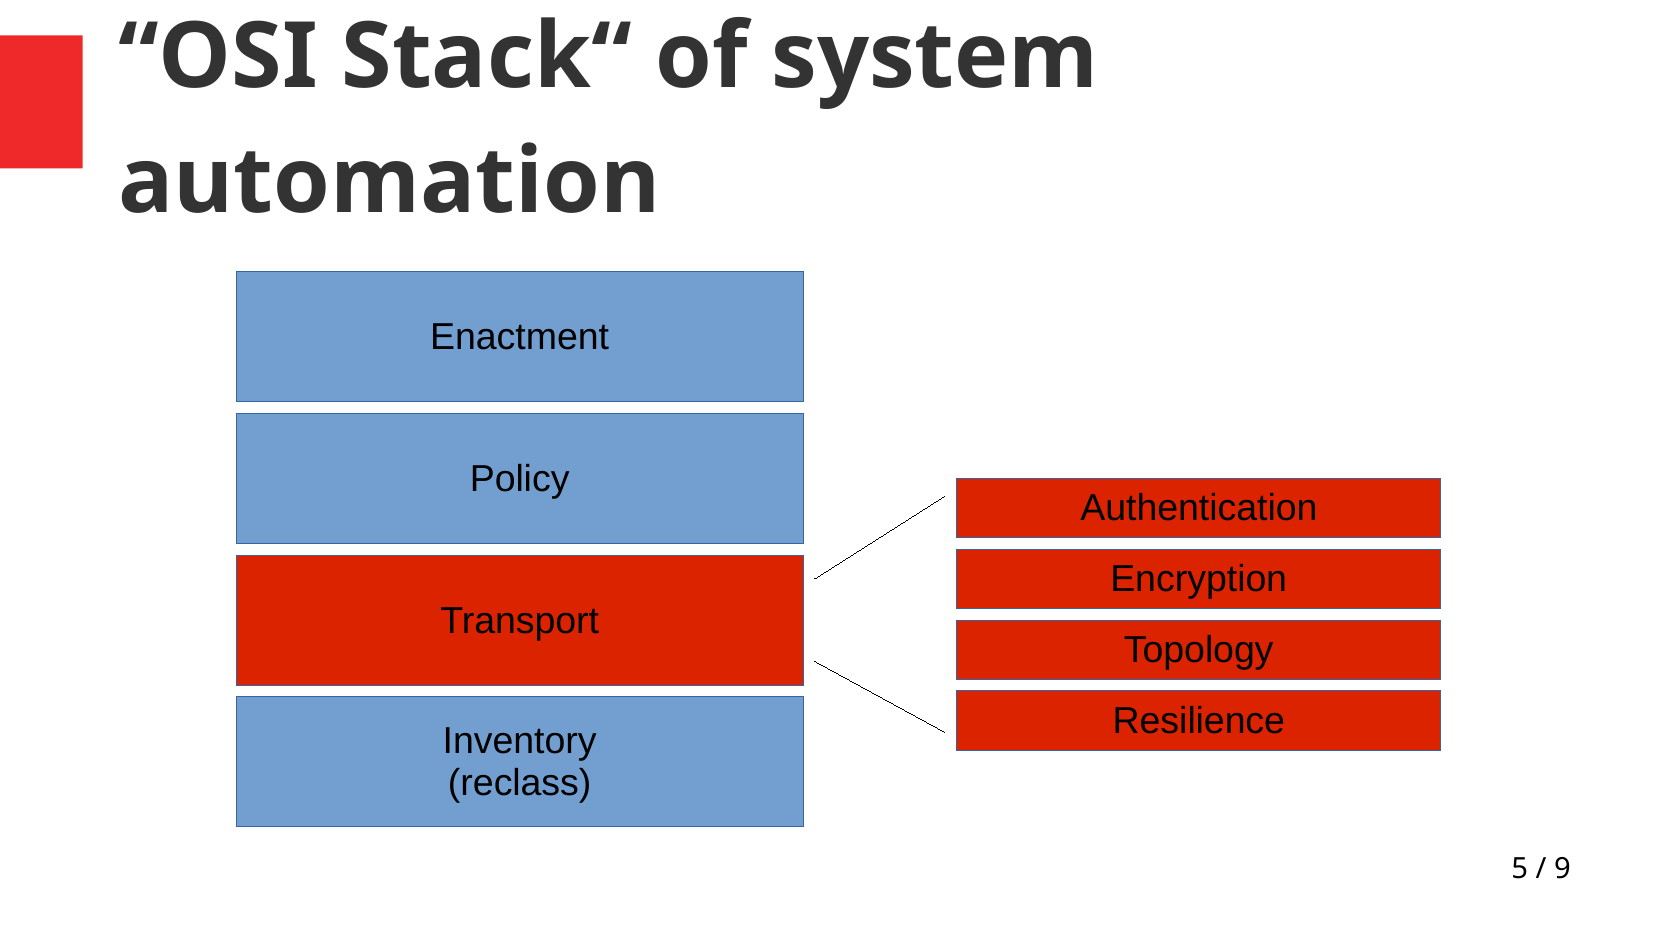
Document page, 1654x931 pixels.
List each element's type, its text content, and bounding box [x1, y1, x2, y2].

text_box Resilience [956, 690, 1441, 751]
text_box Enactment [236, 271, 804, 402]
text_box Transport [236, 555, 804, 686]
text_box Authentication [956, 478, 1441, 538]
title “OSI Stack“ of system automation [118, 0, 1571, 240]
text_box Inventory (reclass) [236, 696, 804, 827]
text_box Topology [956, 620, 1441, 680]
text_box Encryption [956, 549, 1441, 609]
text_box Policy [236, 413, 804, 544]
